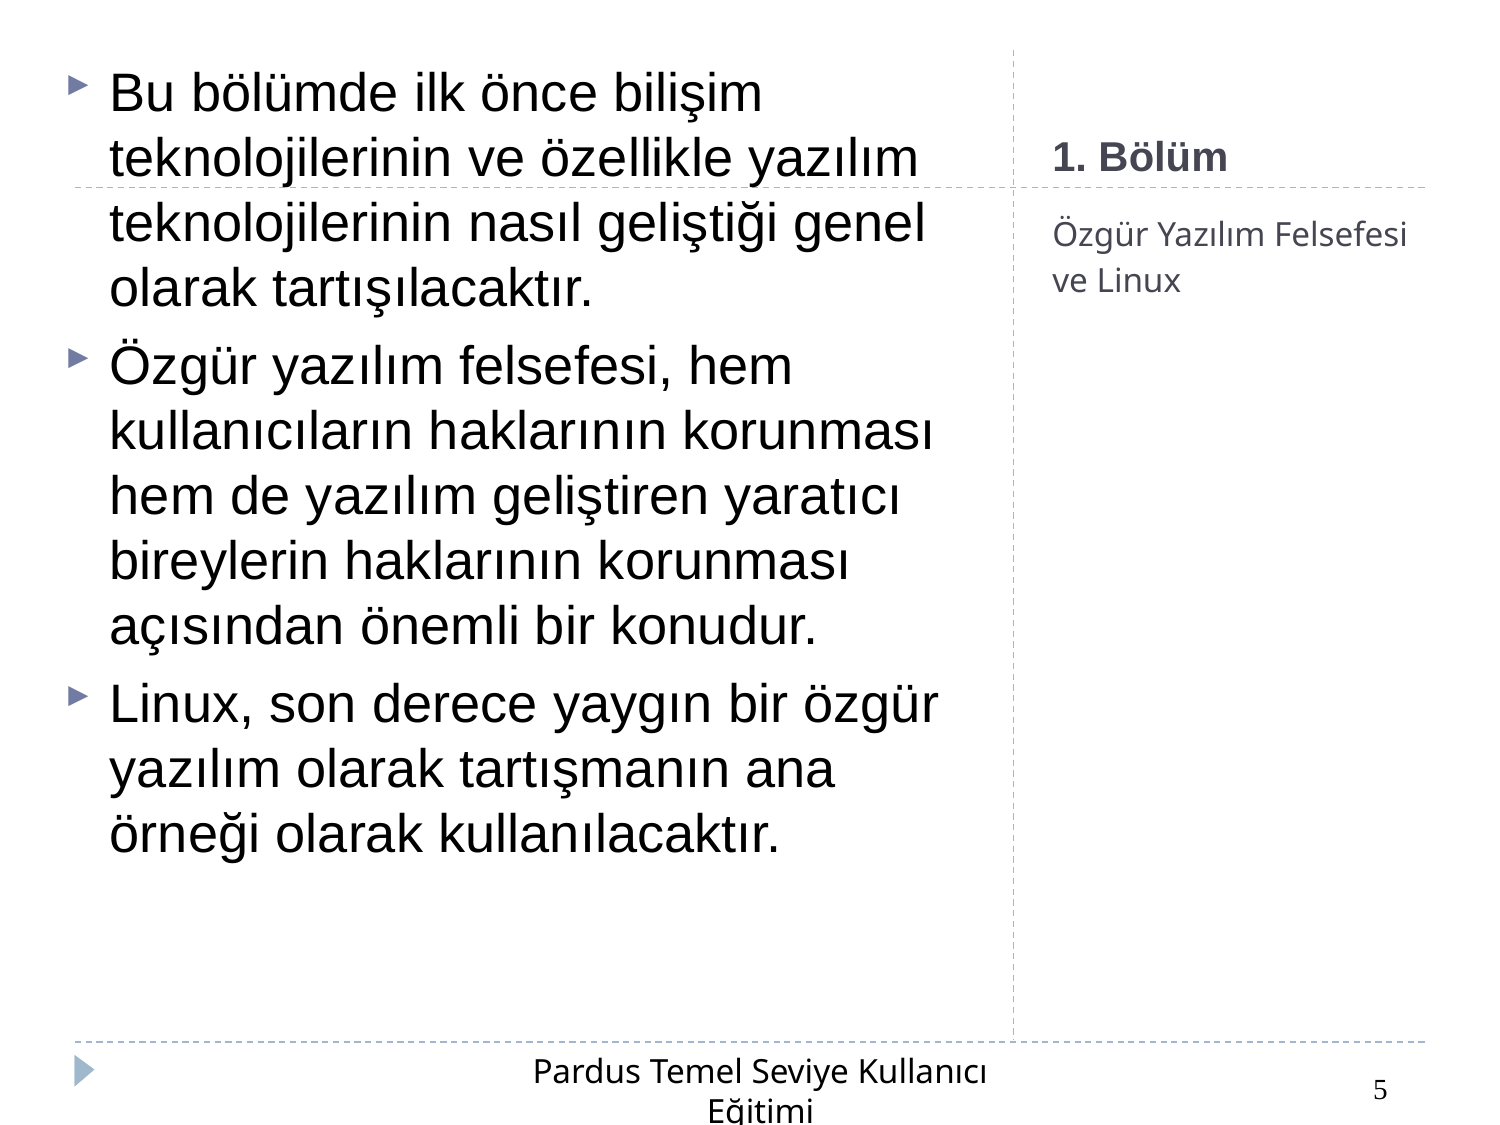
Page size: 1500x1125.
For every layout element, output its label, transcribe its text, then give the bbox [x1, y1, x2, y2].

list Özgür Yazılım Felsefesi ve Linux [1037, 200, 1450, 995]
title 1. Bölüm [1037, 50, 1450, 188]
list Bu bölümde ilk önce bilişim teknolojilerinin ve özellikle yazılım teknolojilerinin nasıl geliştiği genel olarak tartışılacaktır. Özgür yazılım felsefesi, hem kullanıcıların haklarının korunması hem de yazılım geliştiren yaratıcı bireylerin haklarının korunması açısından önemli bir konudur. Linux, son derece yaygın bir özgür yazılım olarak tartışmanın ana örneği olarak kullanılacaktır. [50, 50, 988, 988]
